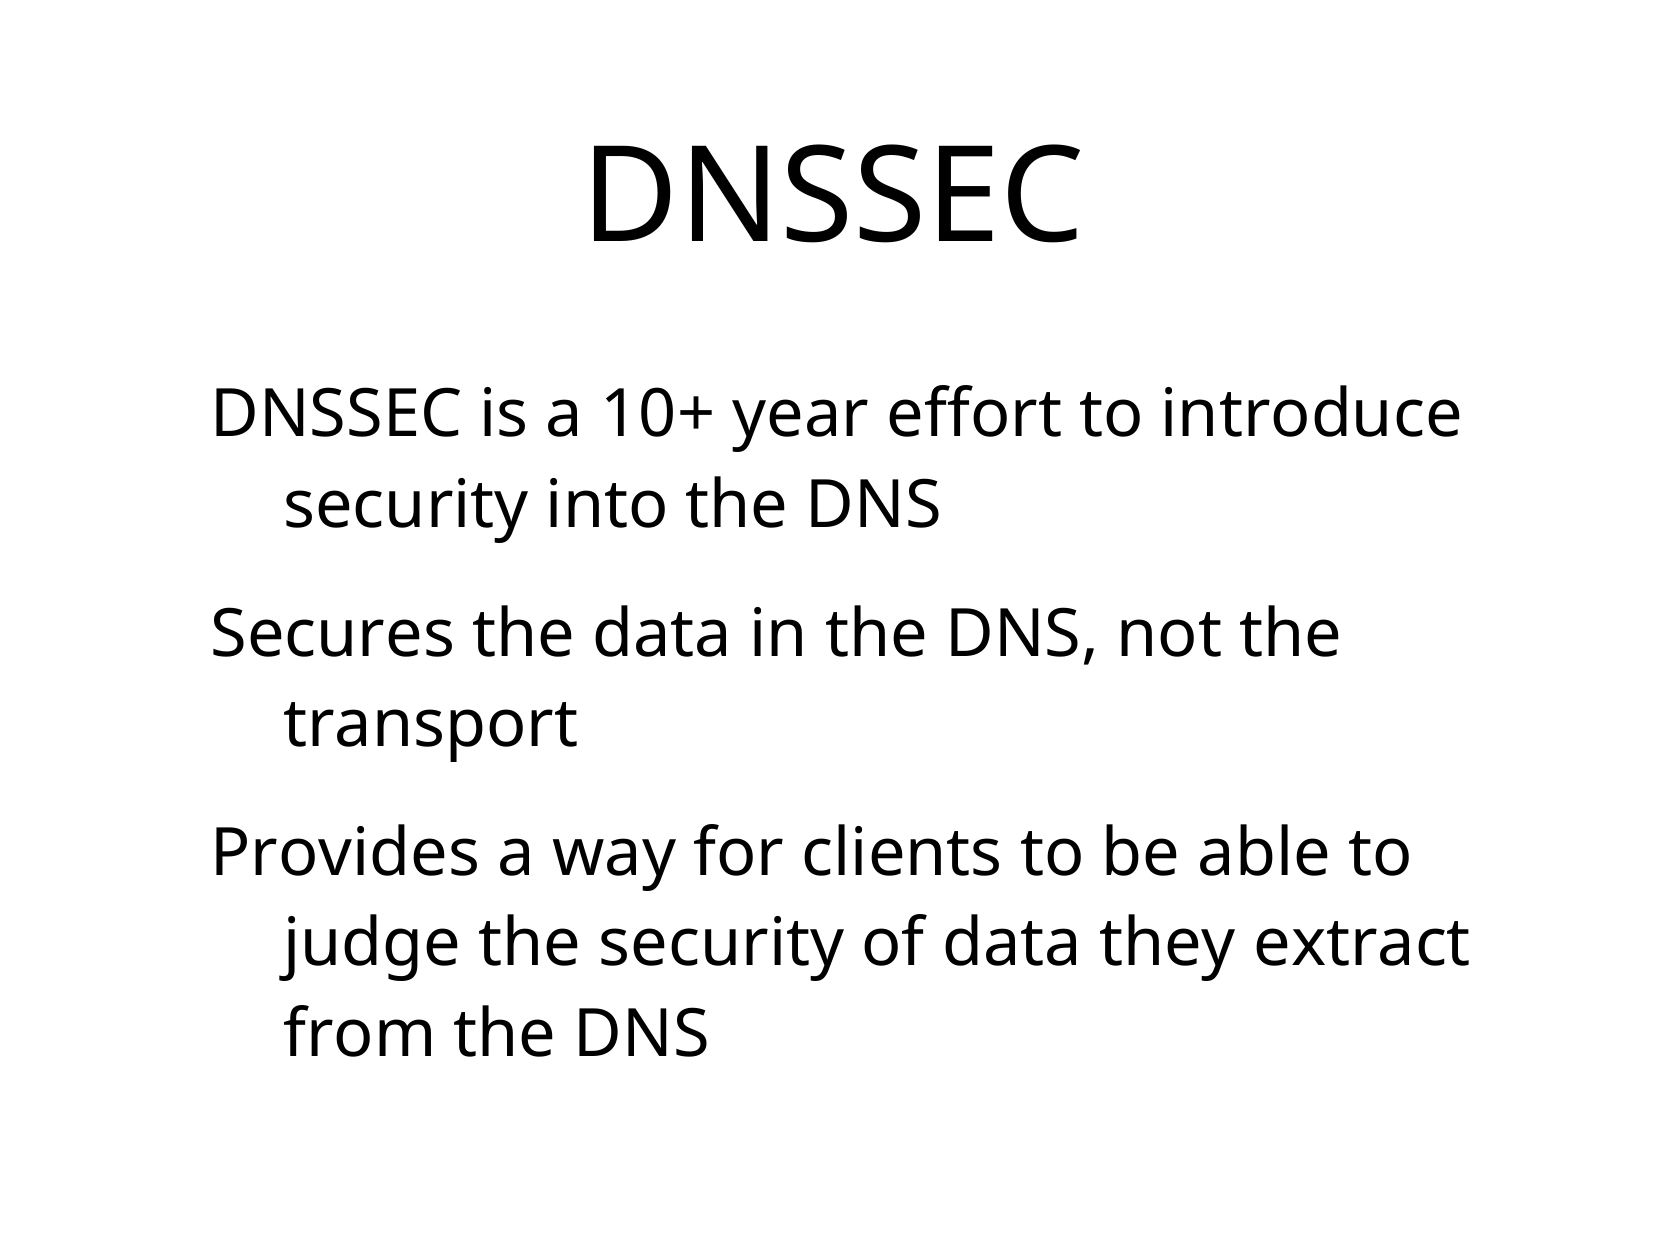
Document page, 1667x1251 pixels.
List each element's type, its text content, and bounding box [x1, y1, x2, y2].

list DNSSEC is a 10+ year effort to introduce security into the DNS Secures the data in the DNS, not the transport Provides a way for clients to be able to judge the security of data they extract from the DNS [162, 354, 1505, 1088]
title DNSSEC [162, 33, 1505, 346]
